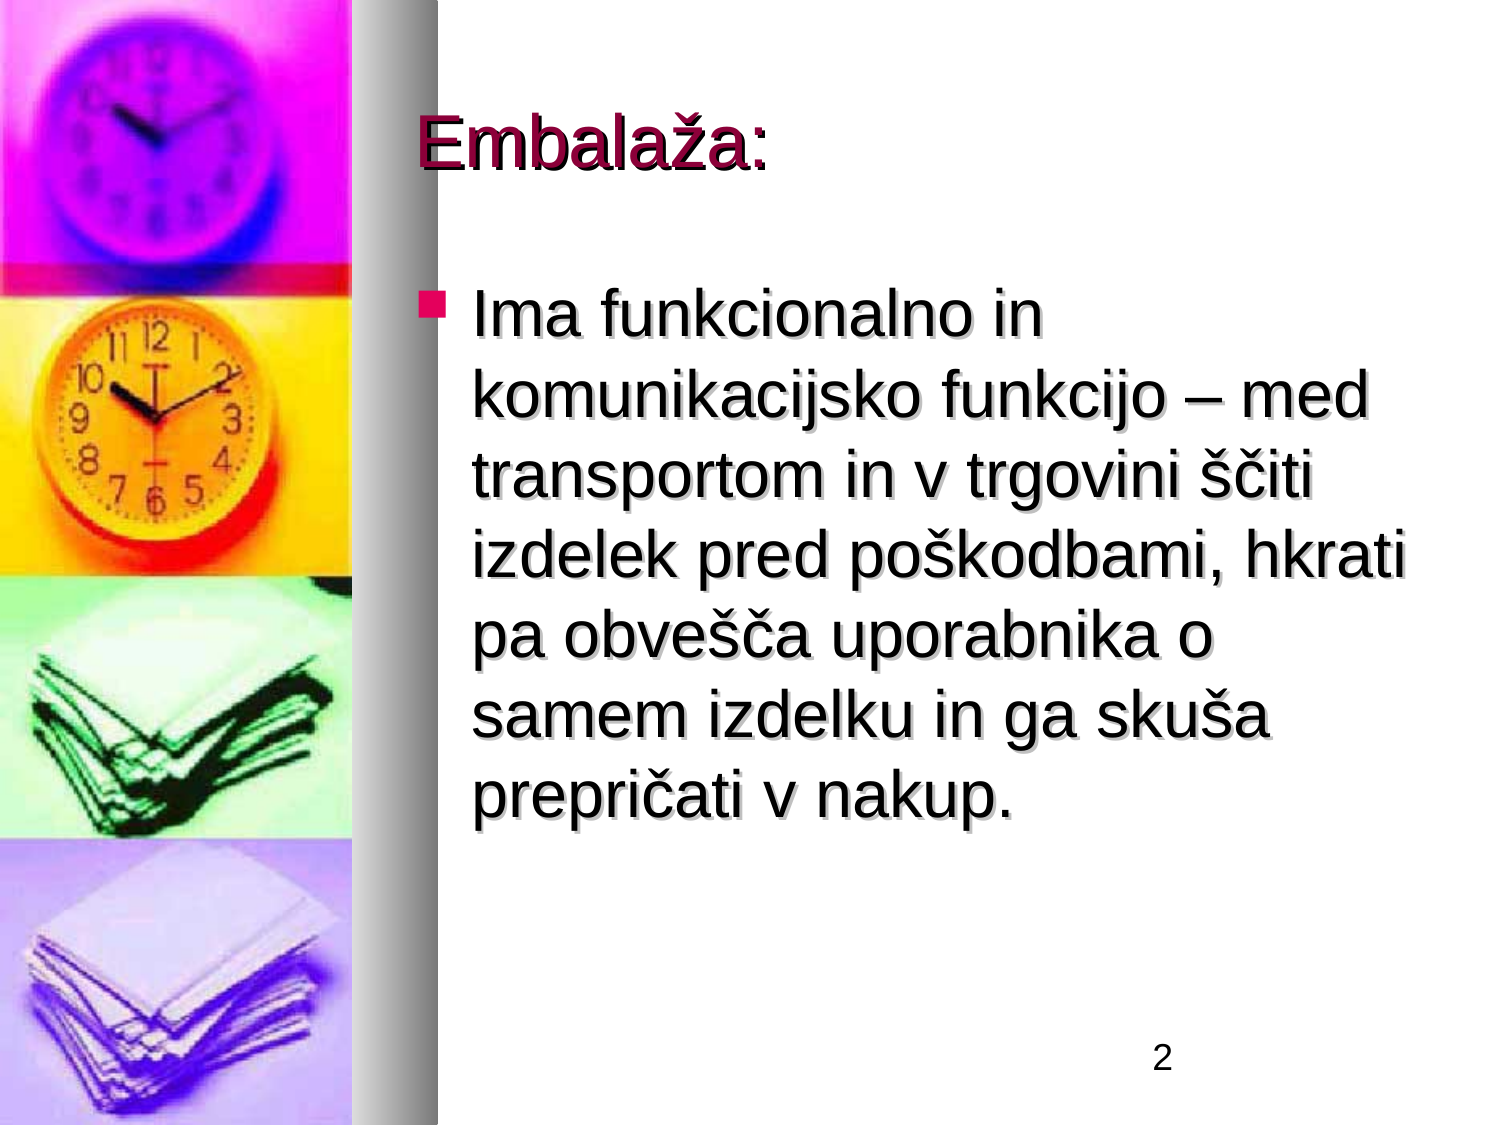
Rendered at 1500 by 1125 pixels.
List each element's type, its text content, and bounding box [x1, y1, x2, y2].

title Embalaža: [399, 37, 1450, 238]
list Ima funkcionalno in komunikacijsko funkcijo – med transportom in v trgovini ščiti izdelek pred poškodbami, hkrati pa obvešča uporabnika o samem izdelku in ga skuša prepričati v nakup. [399, 262, 1450, 1001]
picture [0, 0, 352, 1125]
